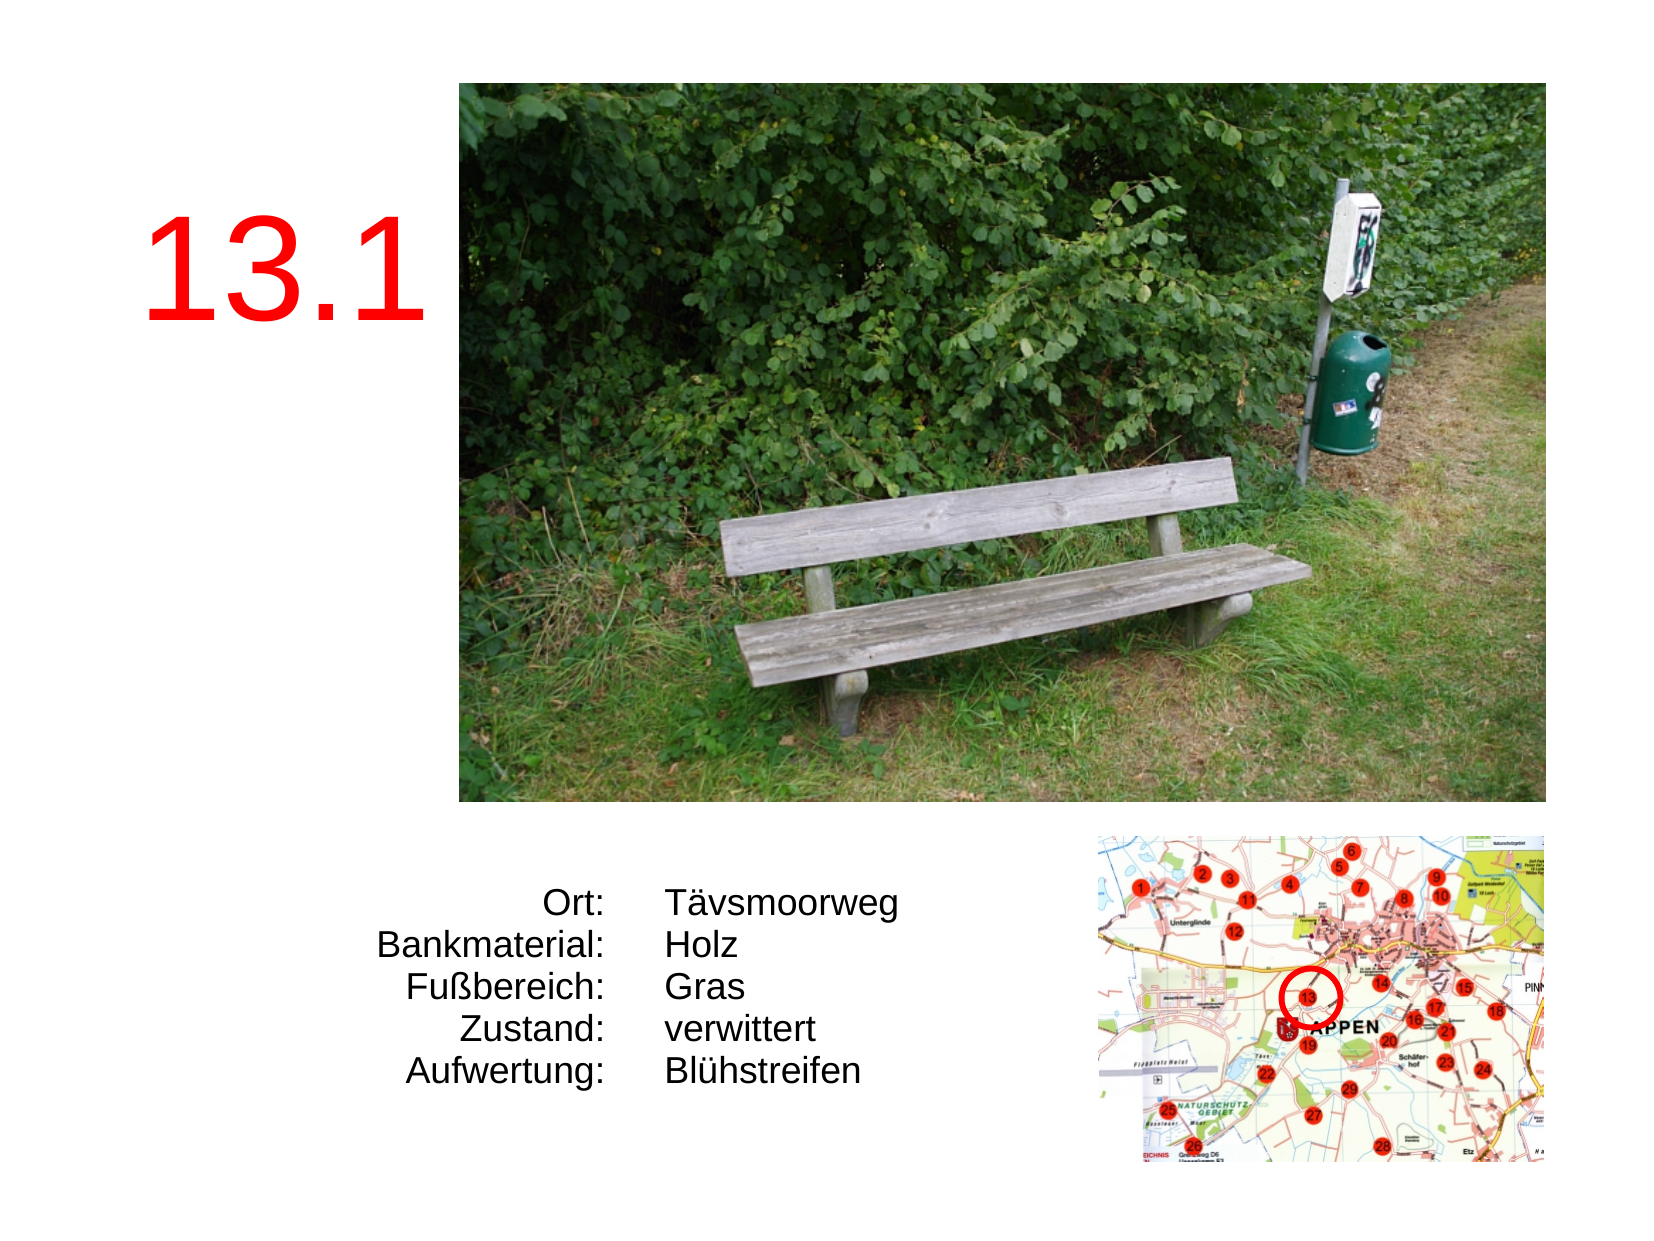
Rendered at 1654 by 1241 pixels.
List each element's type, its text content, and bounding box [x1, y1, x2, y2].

text_box Ort: Tävsmoorweg Bankmaterial: Holz Fußbereich: Gras Zustand: verwittert Aufwertung: Blühstreifen [354, 873, 1098, 1142]
text_box 13.1 [124, 177, 459, 360]
picture [1098, 836, 1544, 1162]
picture [459, 83, 1546, 802]
